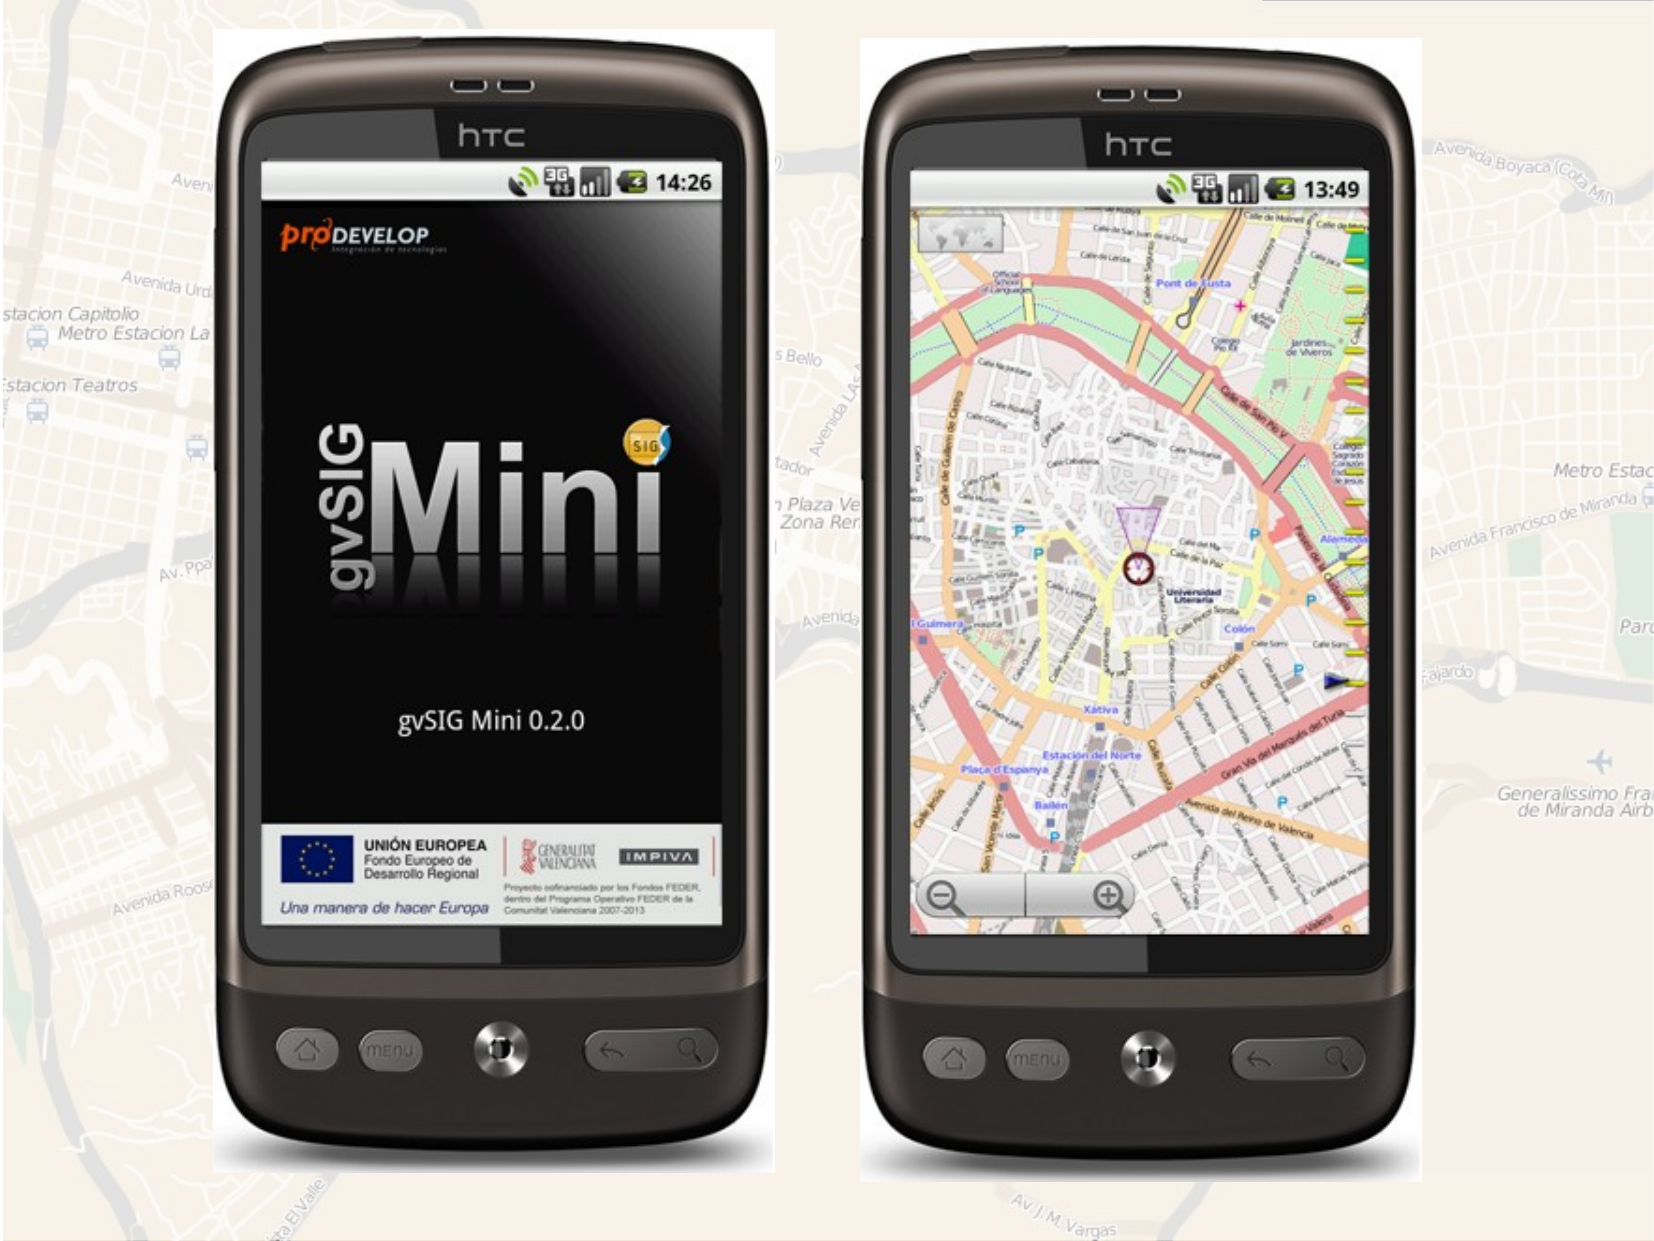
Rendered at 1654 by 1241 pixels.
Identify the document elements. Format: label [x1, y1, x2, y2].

picture [860, 38, 1422, 1182]
picture [213, 29, 775, 1173]
